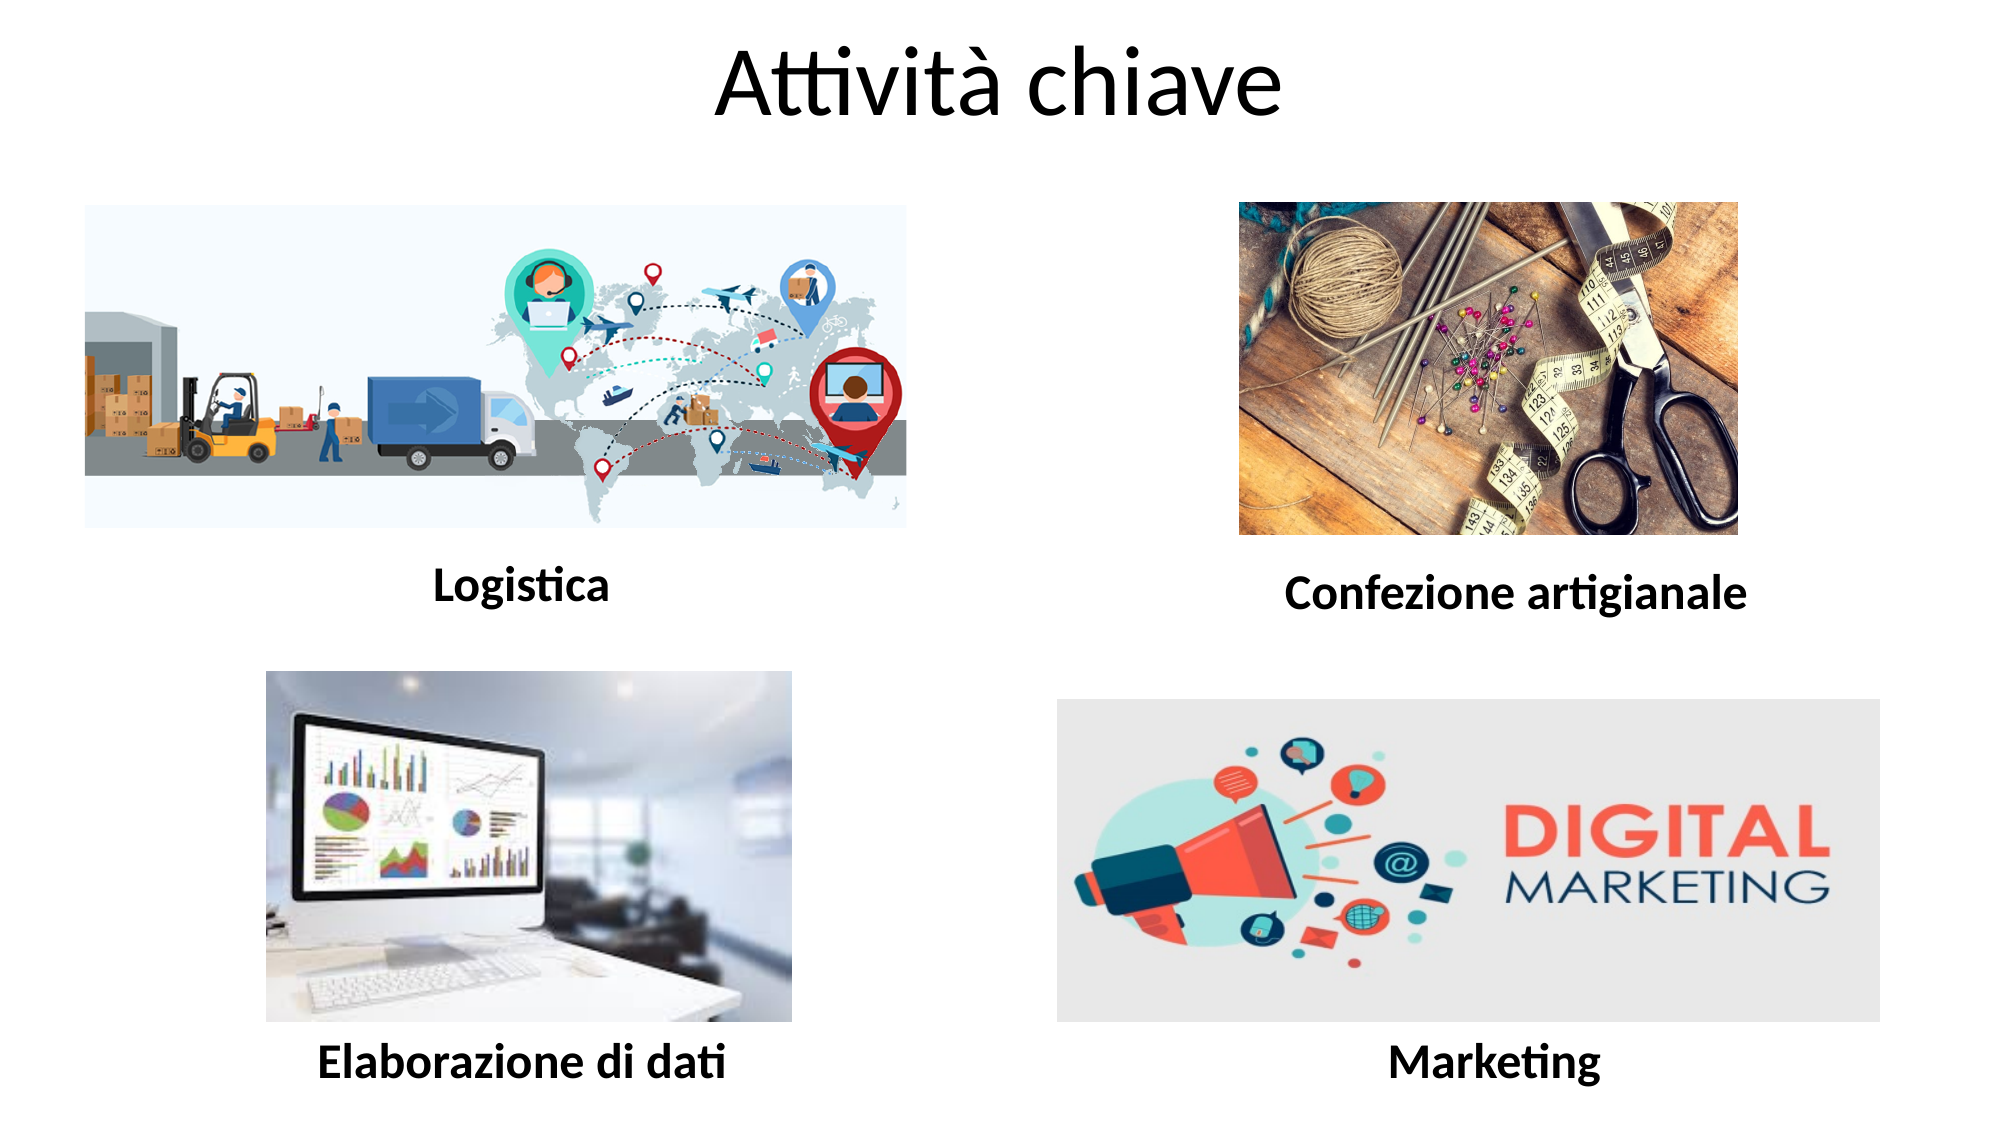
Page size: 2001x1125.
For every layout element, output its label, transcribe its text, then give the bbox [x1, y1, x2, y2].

text_box Marketing [1372, 1021, 1616, 1097]
text_box Logistica [418, 544, 626, 619]
text_box Confezione artigianale [1270, 552, 1764, 628]
text_box Attività chiave [0, 0, 2000, 144]
picture [84, 205, 907, 528]
picture [266, 671, 792, 1022]
picture [1057, 699, 1880, 1022]
picture [1239, 202, 1738, 535]
text_box Elaborazione di dati [280, 1021, 764, 1097]
